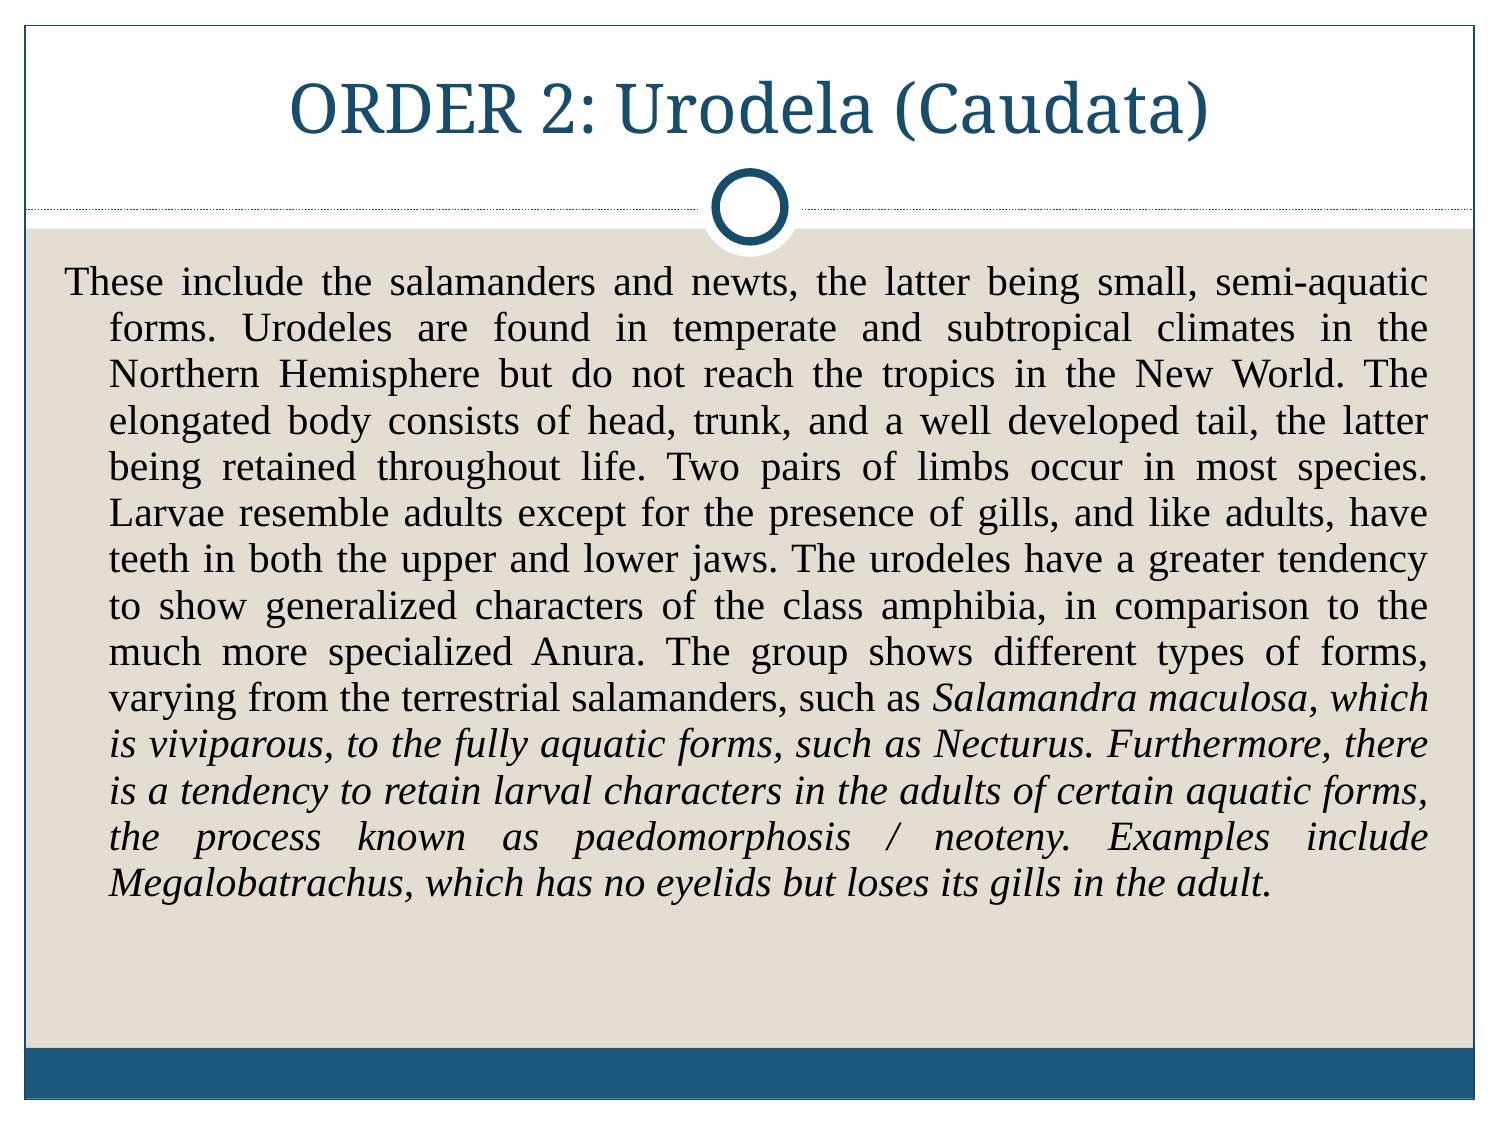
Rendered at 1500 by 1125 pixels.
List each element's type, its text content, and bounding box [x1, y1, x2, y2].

list These include the salamanders and newts, the latter being small, semi-aquatic forms. Urodeles are found in temperate and subtropical climates in the Northern Hemisphere but do not reach the tropics in the New World. The elongated body consists of head, trunk, and a well developed tail, the latter being retained throughout life. Two pairs of limbs occur in most species. Larvae resemble adults except for the presence of gills, and like adults, have teeth in both the upper and lower jaws. The urodeles have a greater tendency to show generalized characters of the class amphibia, in comparison to the much more specialized Anura. The group shows different types of forms, varying from the terrestrial salamanders, such as Salamandra maculosa, which is viviparous, to the fully aquatic forms, such as Necturus. Furthermore, there is a tendency to retain larval characters in the adults of certain aquatic forms, the process known as paedomorphosis / neoteny. Examples include Megalobatrachus, which has no eyelids but loses its gills in the adult. [49, 250, 1445, 1125]
title ORDER 2: Urodela (Caudata) [49, 37, 1450, 162]
